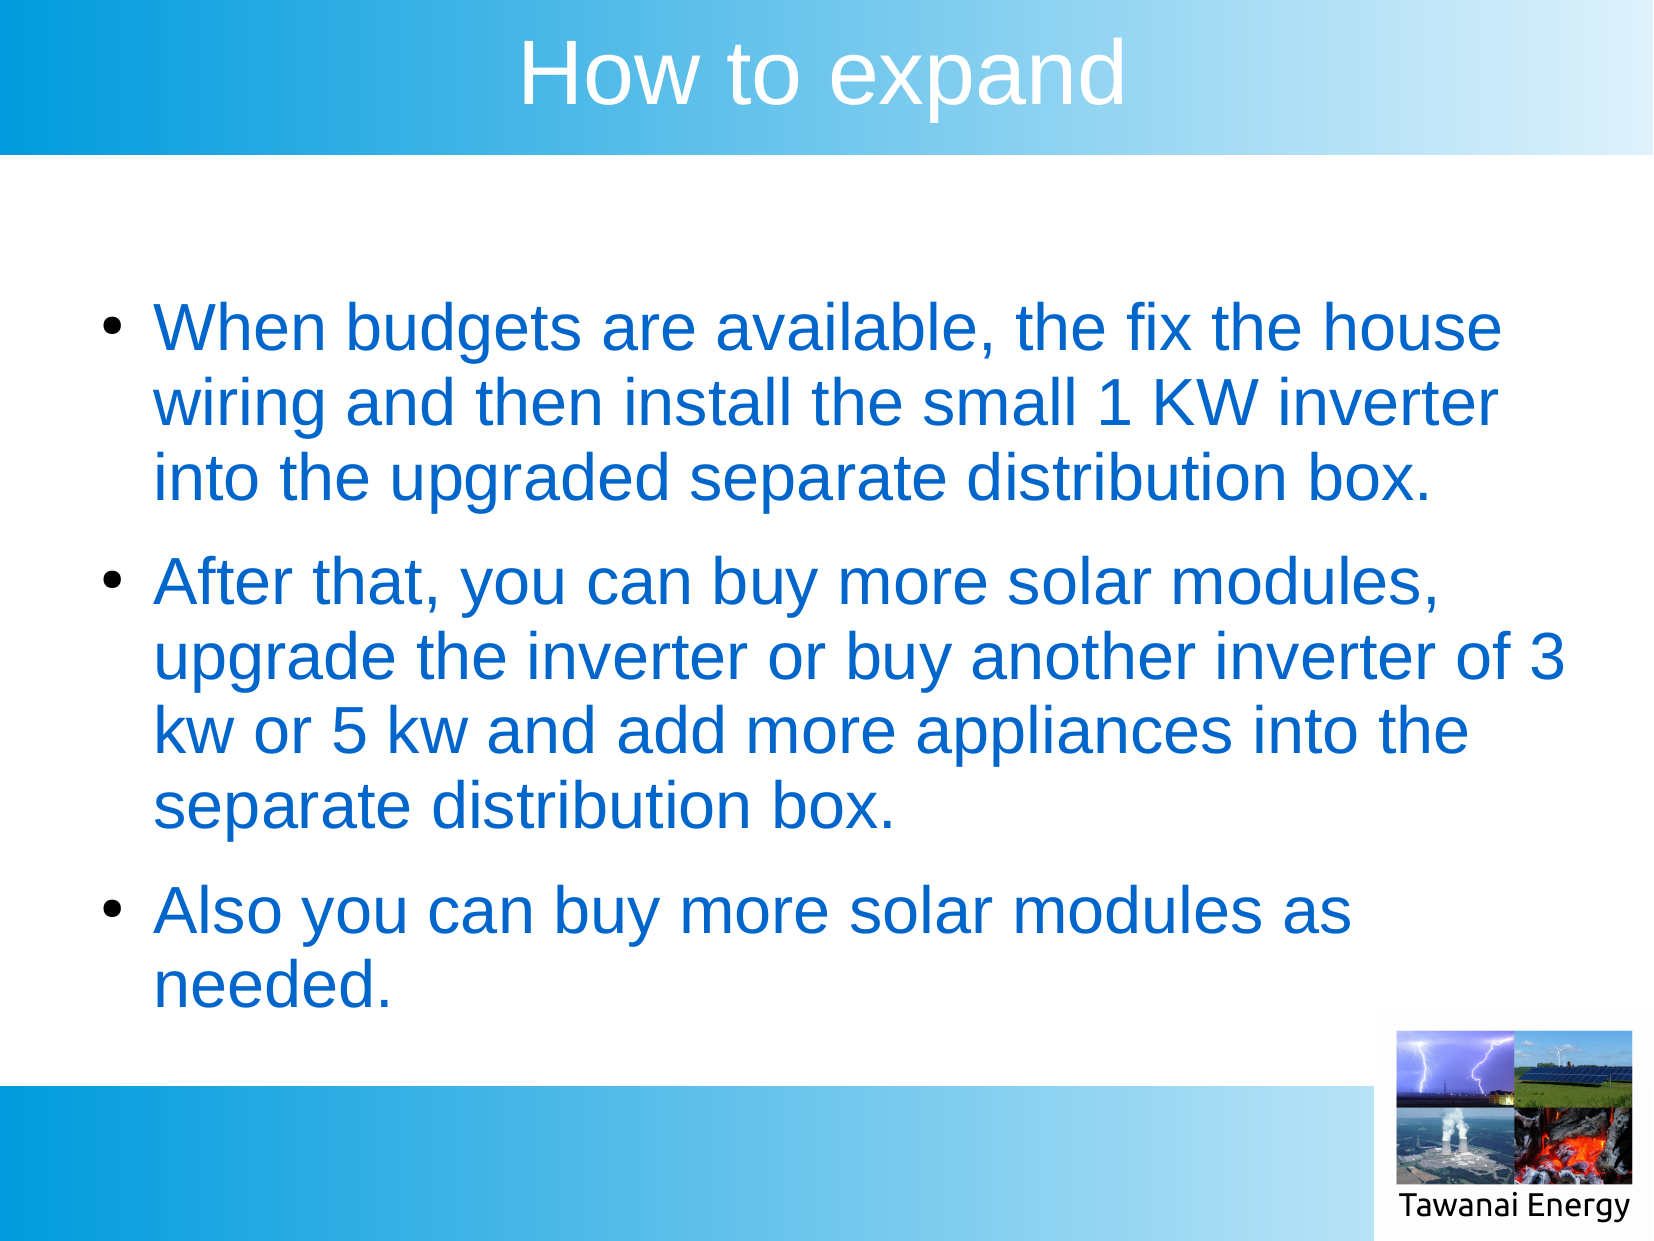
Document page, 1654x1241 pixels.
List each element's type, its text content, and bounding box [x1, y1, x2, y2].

title How to expand [79, 20, 1568, 126]
list When budgets are available, the fix the house wiring and then install the small 1 KW inverter into the upgraded separate distribution box. After that, you can buy more solar modules, upgrade the inverter or buy another inverter of 3 kw or 5 kw and add more appliances into the separate distribution box. Also you can buy more solar modules as needed. [82, 290, 1571, 1010]
picture [1374, 1009, 1654, 1241]
